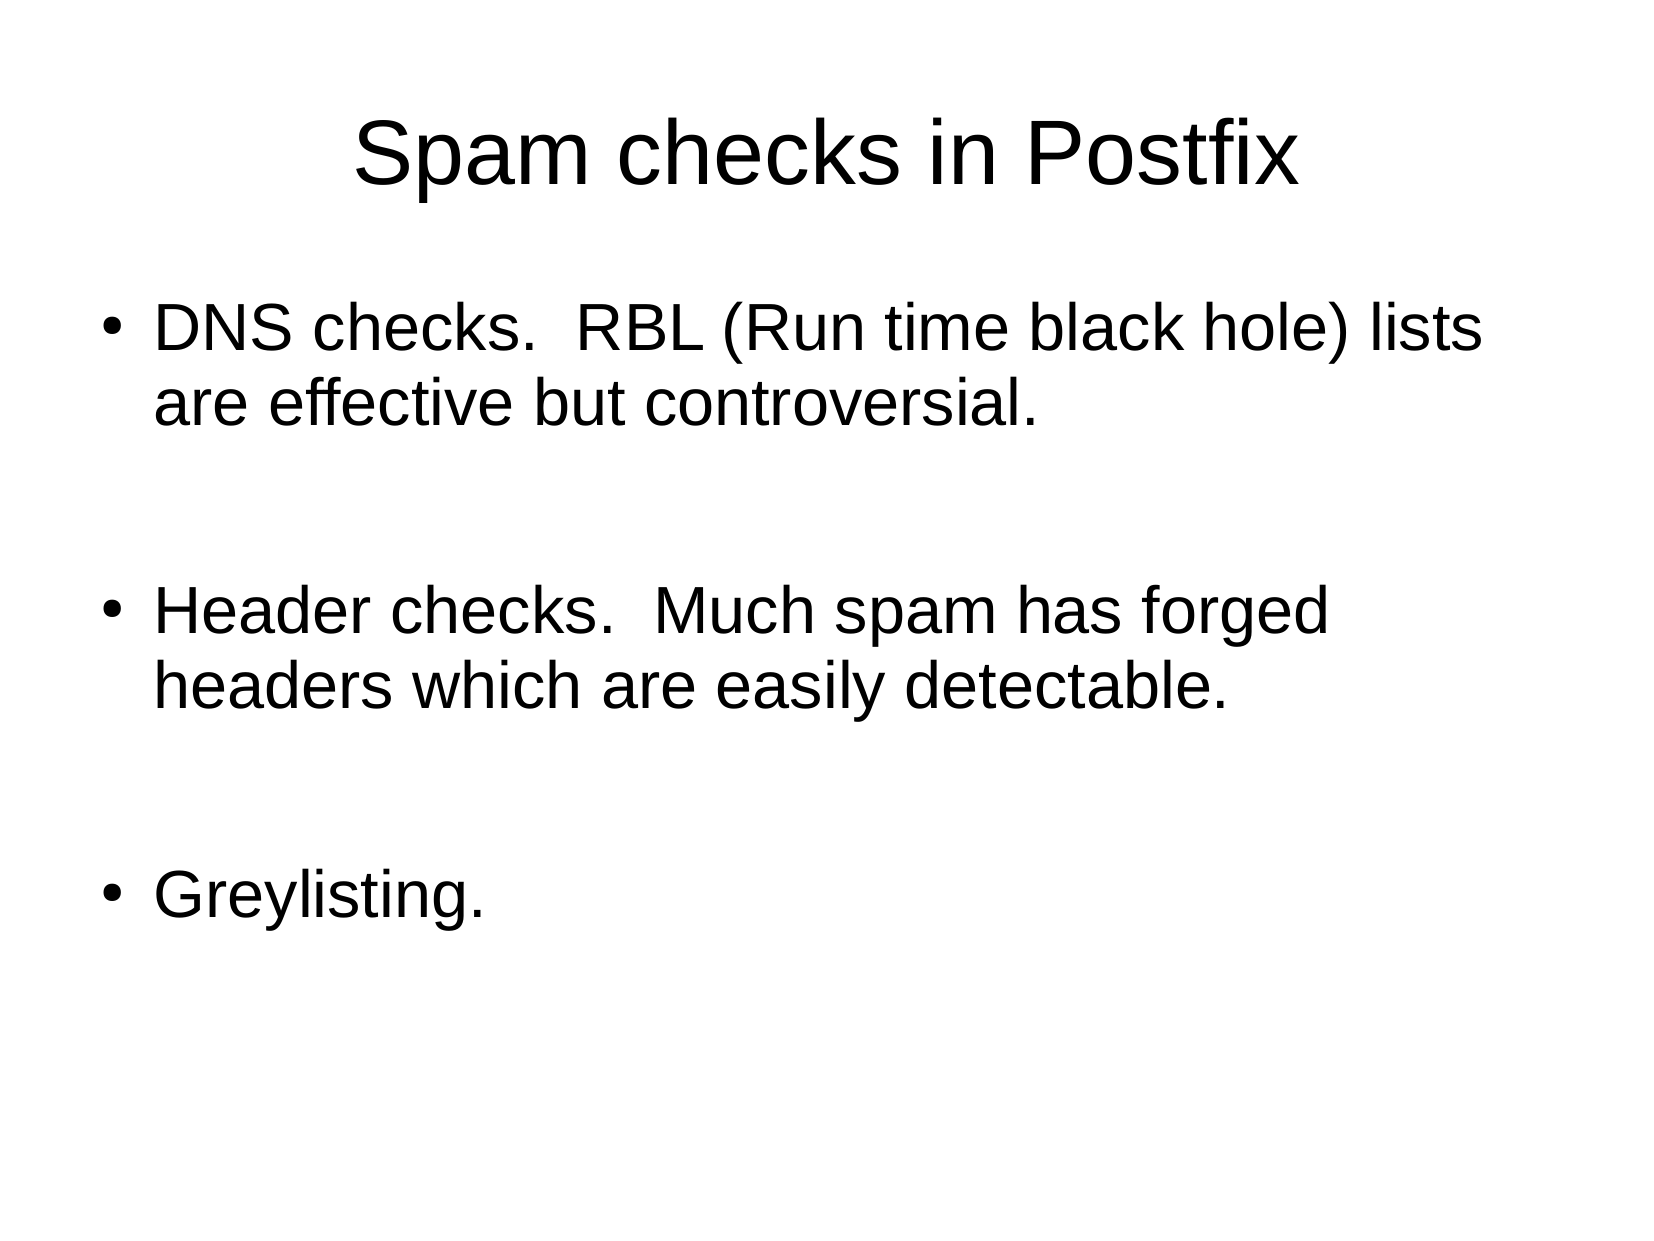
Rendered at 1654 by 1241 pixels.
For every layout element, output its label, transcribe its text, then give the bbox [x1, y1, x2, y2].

list DNS checks. RBL (Run time black hole) lists are effective but controversial. Header checks. Much spam has forged headers which are easily detectable. Greylisting. [82, 290, 1571, 1010]
title Spam checks in Postfix [82, 49, 1571, 257]
